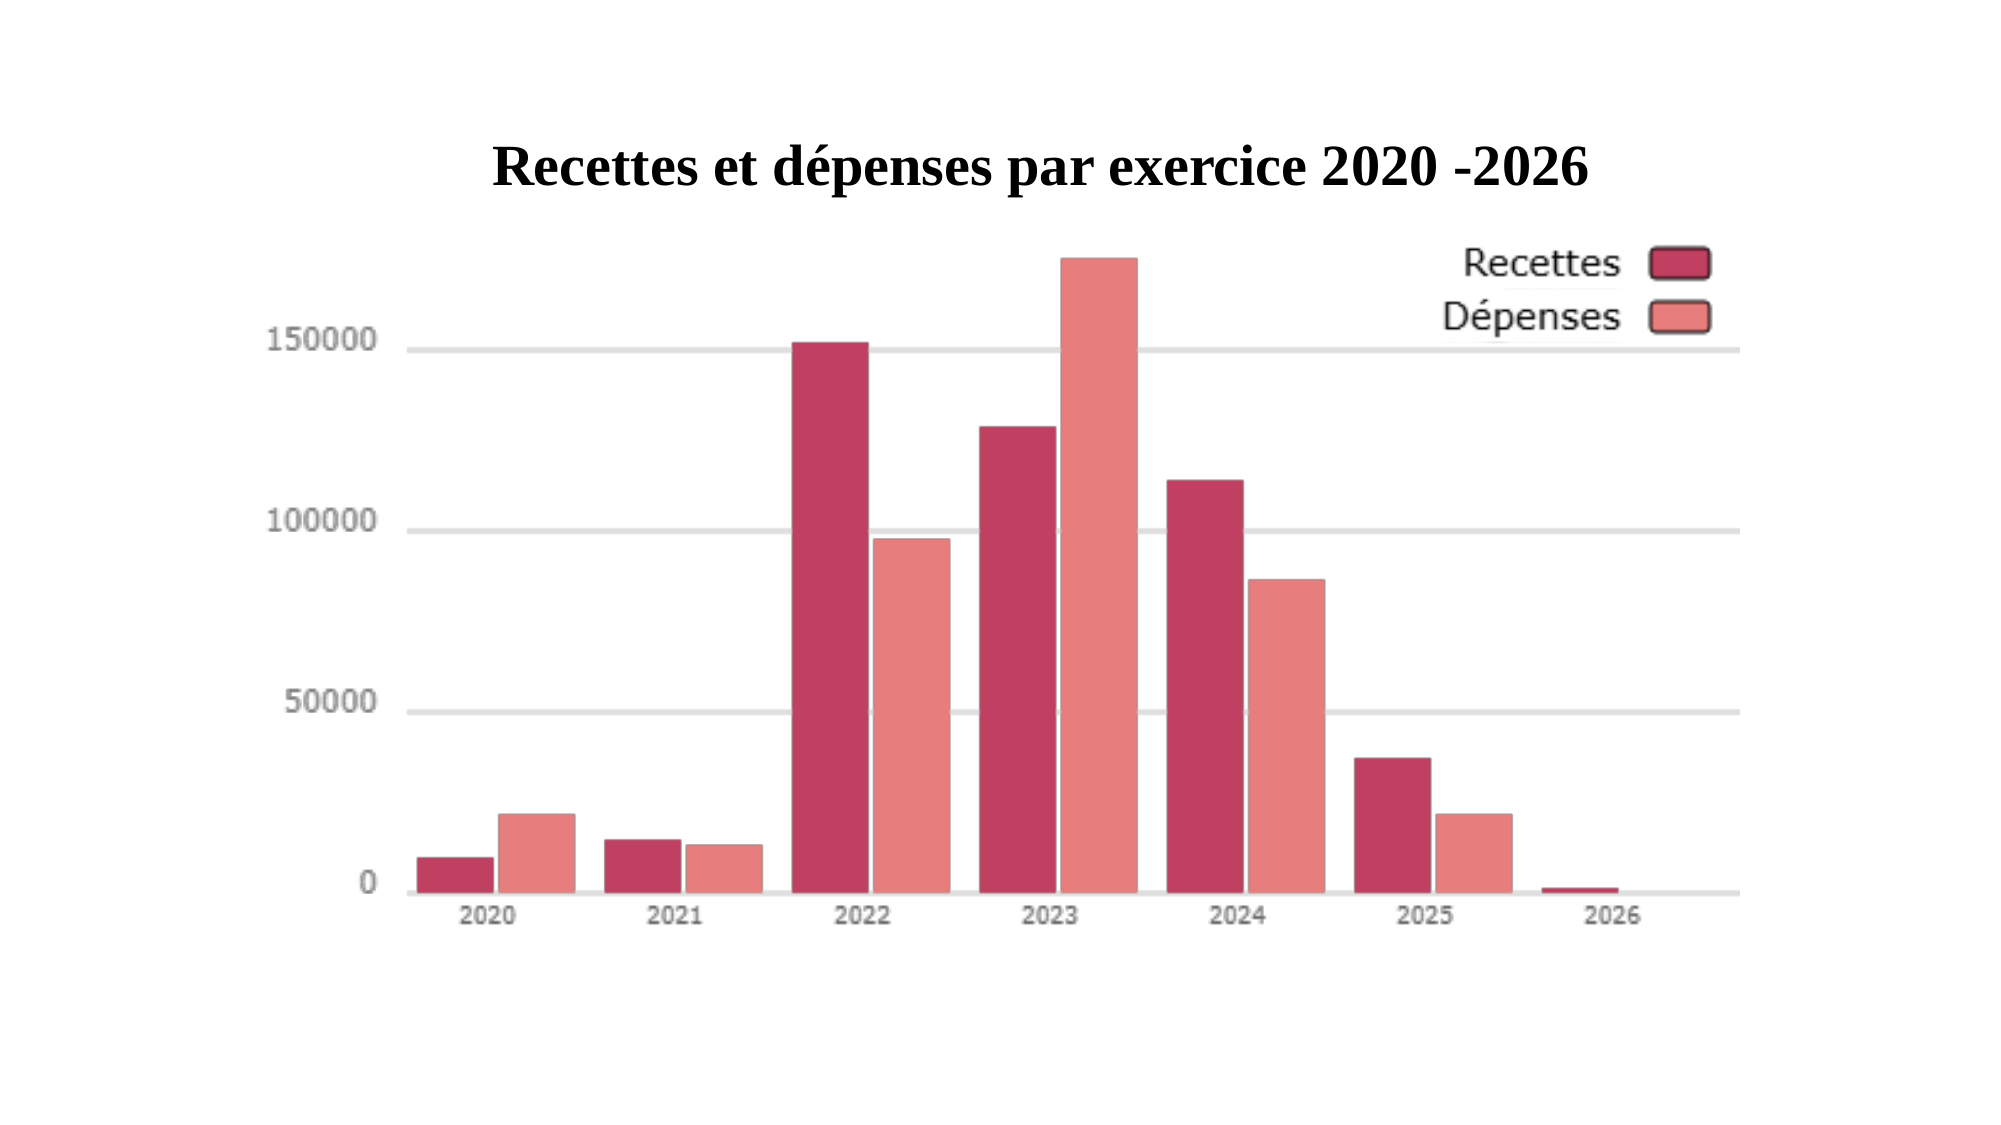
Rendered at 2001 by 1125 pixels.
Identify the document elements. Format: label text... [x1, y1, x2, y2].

text_box Recettes et dépenses par exercice 2020 -2026 [477, 119, 1650, 206]
picture [260, 180, 1740, 945]
